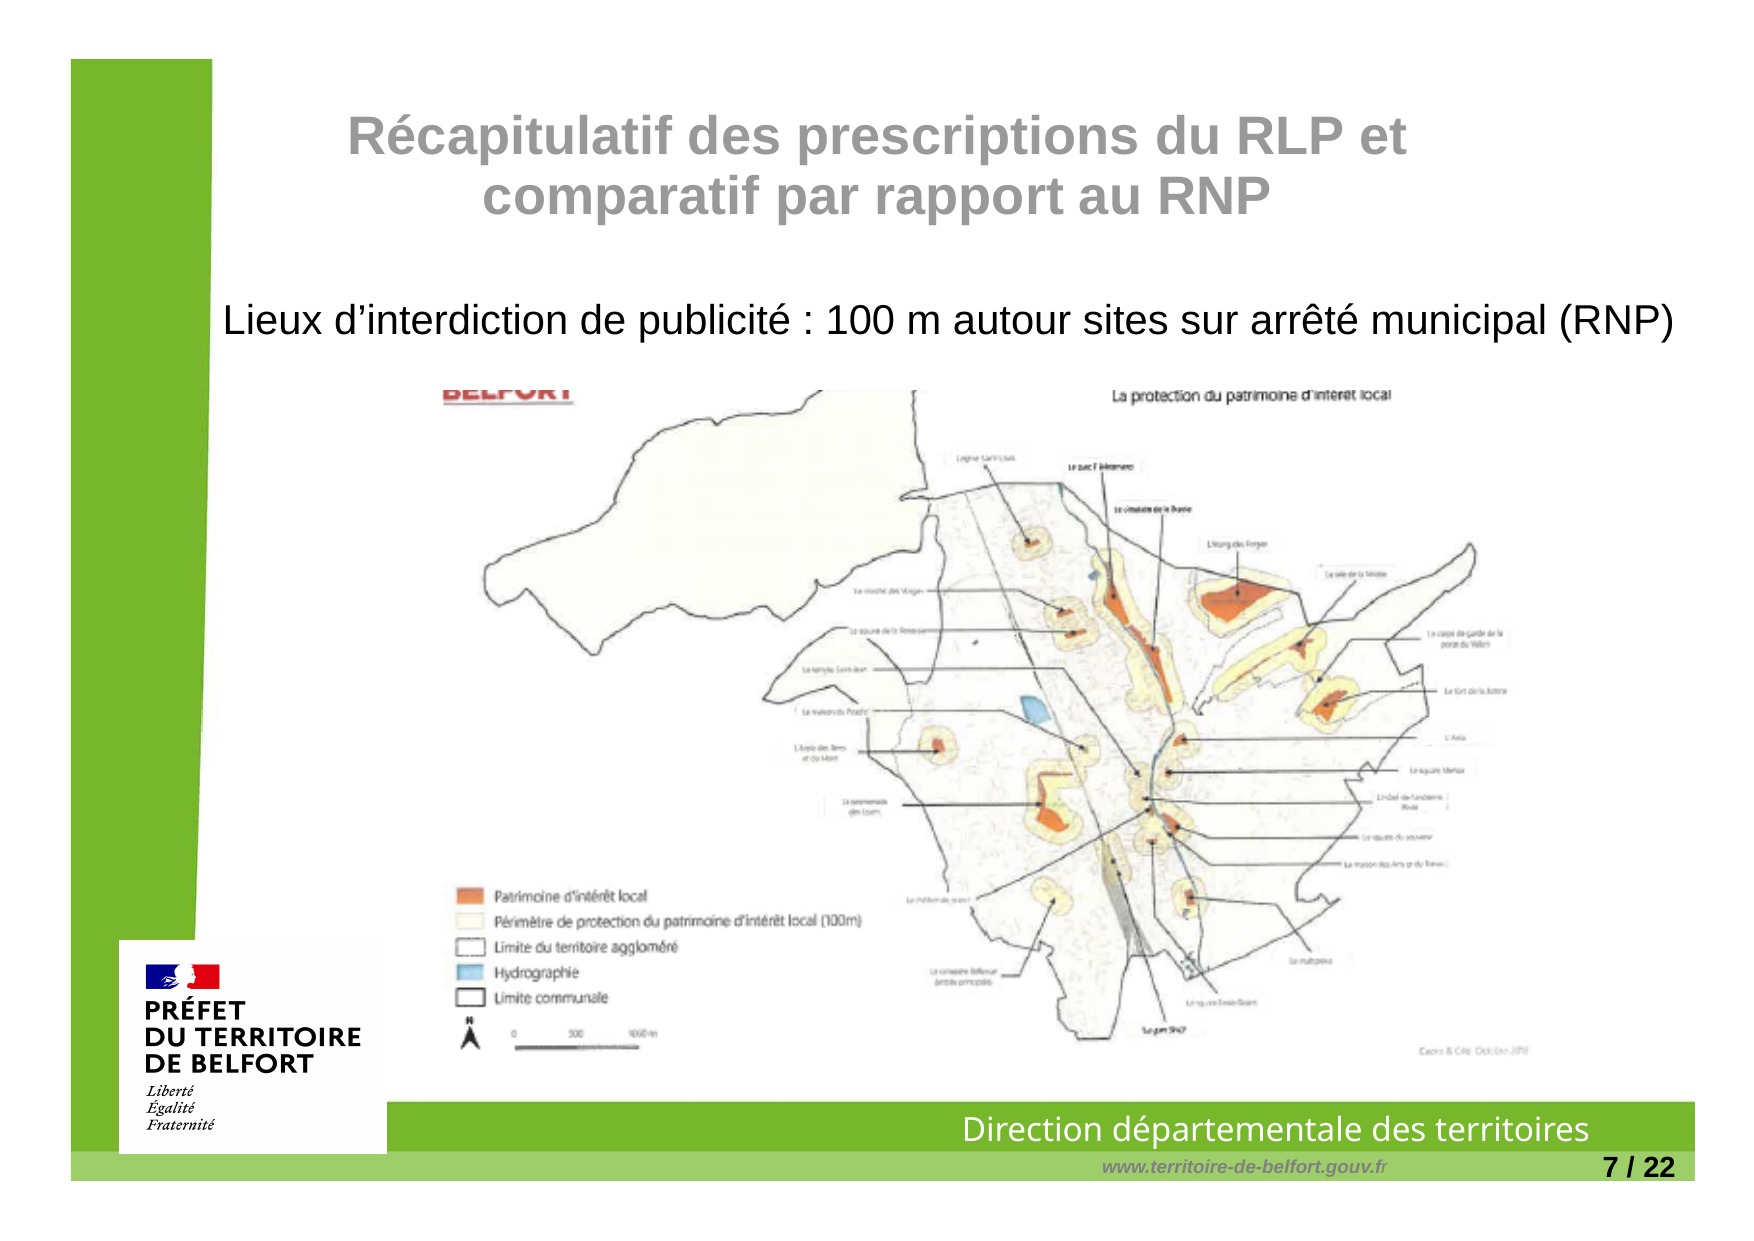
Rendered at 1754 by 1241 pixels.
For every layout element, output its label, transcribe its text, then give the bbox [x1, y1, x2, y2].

title Lieux d’interdiction de publicité : 100 m autour sites sur arrêté municipal (RNP) [222, 226, 1695, 414]
picture [70, 59, 1695, 1181]
title Récapitulatif des prescriptions du RLP et comparatif par rapport au RNP [141, 72, 1615, 260]
